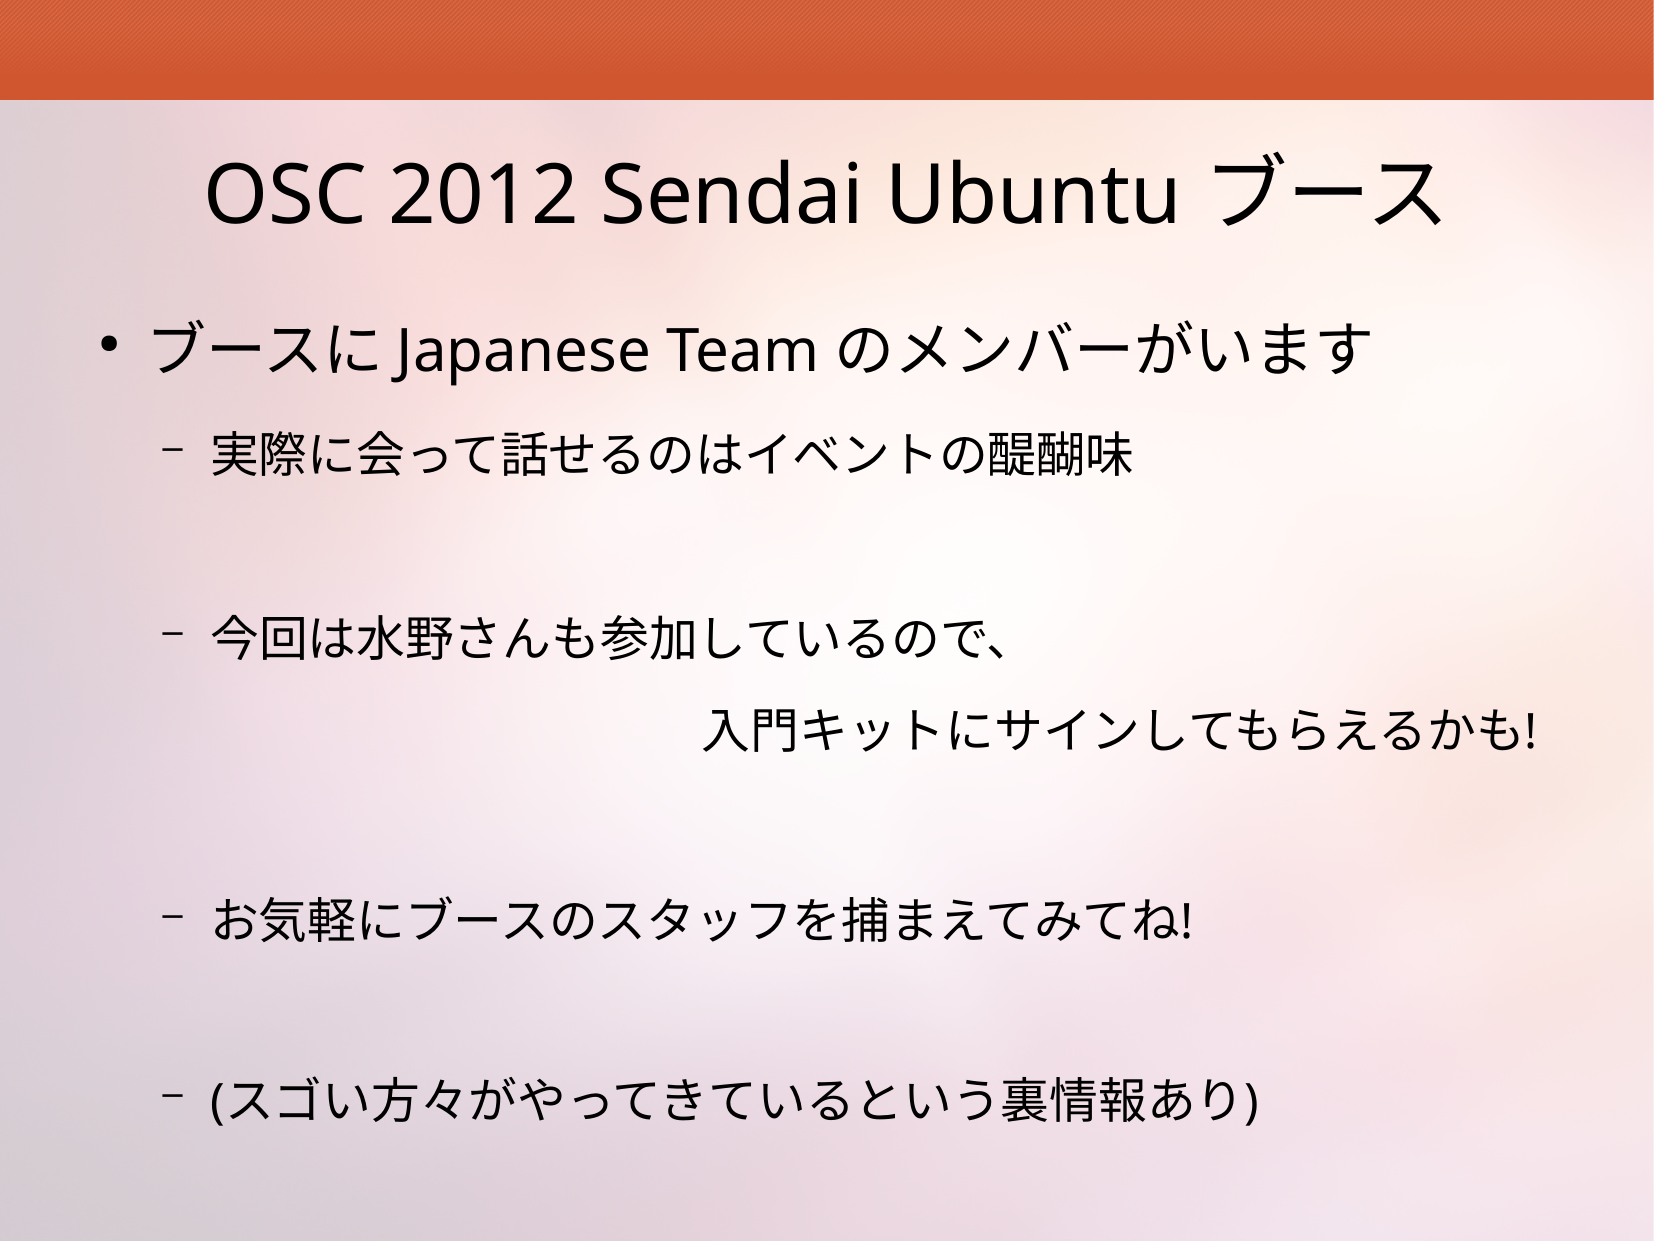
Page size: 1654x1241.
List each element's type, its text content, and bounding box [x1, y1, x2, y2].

title OSC 2012 Sendai Ubuntu ブース [82, 118, 1571, 257]
list ブースに Japanese Team のメンバーがいます 実際に会って話せるのはイベントの醍醐味 今回は水野さんも参加しているので、 入門キットにサインしてもらえるかも! お気軽にブースのスタッフを捕まえてみてね! (スゴい方々がやってきているという裏情報あり) [82, 302, 1538, 1134]
picture [0, 0, 1654, 1241]
